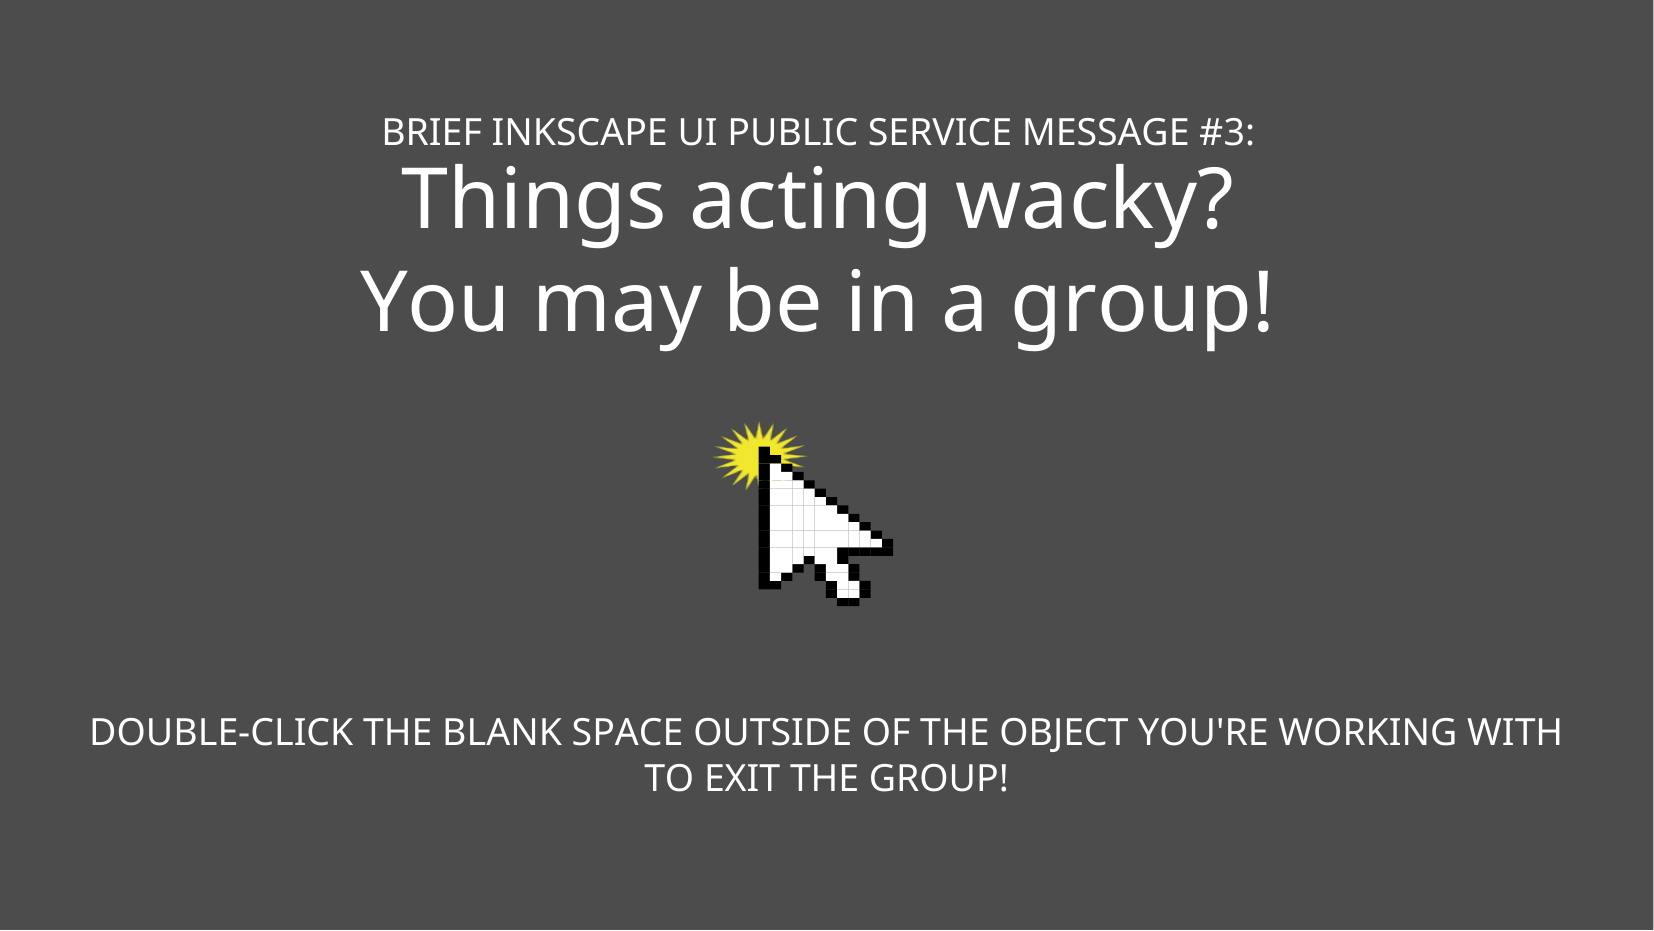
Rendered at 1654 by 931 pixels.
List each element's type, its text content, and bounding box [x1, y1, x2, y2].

title DOUBLE-CLICK THE BLANK SPACE OUTSIDE OF THE OBJECT YOU'RE WORKING WITH TO EXIT THE GROUP! [83, 711, 1571, 799]
title BRIEF INKSCAPE UI PUBLIC SERVICE MESSAGE #3: [112, 100, 1525, 169]
title Things acting wacky? You may be in a group! [112, 169, 1525, 347]
picture [712, 412, 944, 643]
